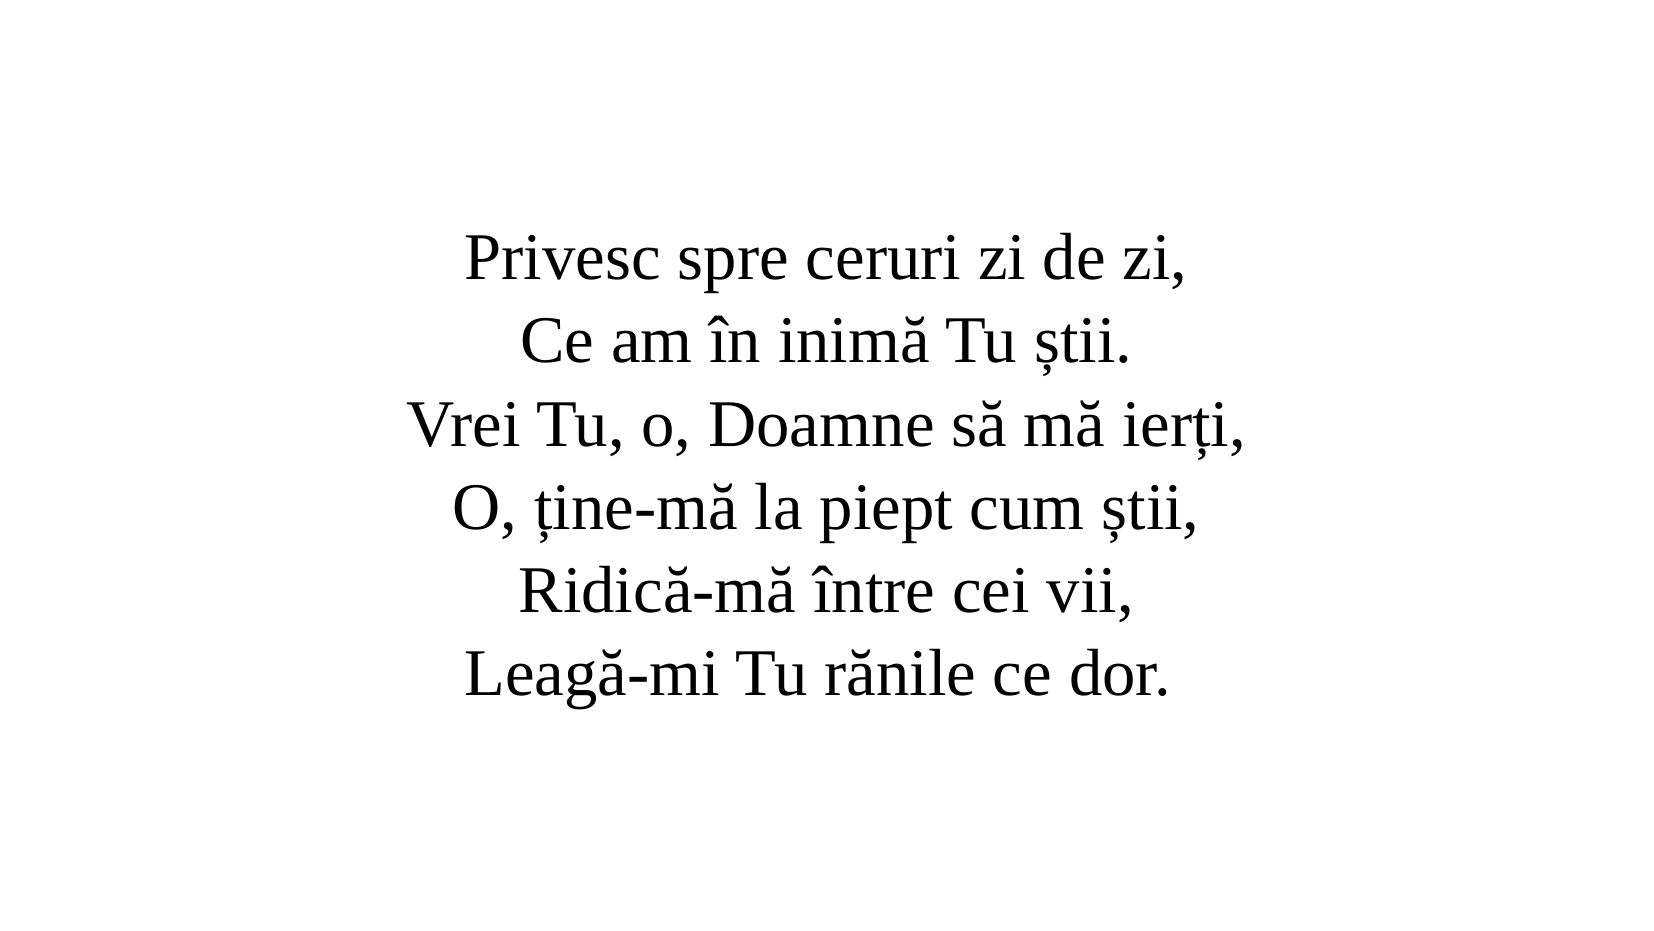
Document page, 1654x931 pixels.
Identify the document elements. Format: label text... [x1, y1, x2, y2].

subtitle Privesc spre ceruri zi de zi, Ce am în inimă Tu știi. Vrei Tu, o, Doamne să mă ierți, O, ține-mă la piept cum știi, Ridică-mă între cei vii, Leagă-mi Tu rănile ce dor. [300, 150, 1354, 781]
